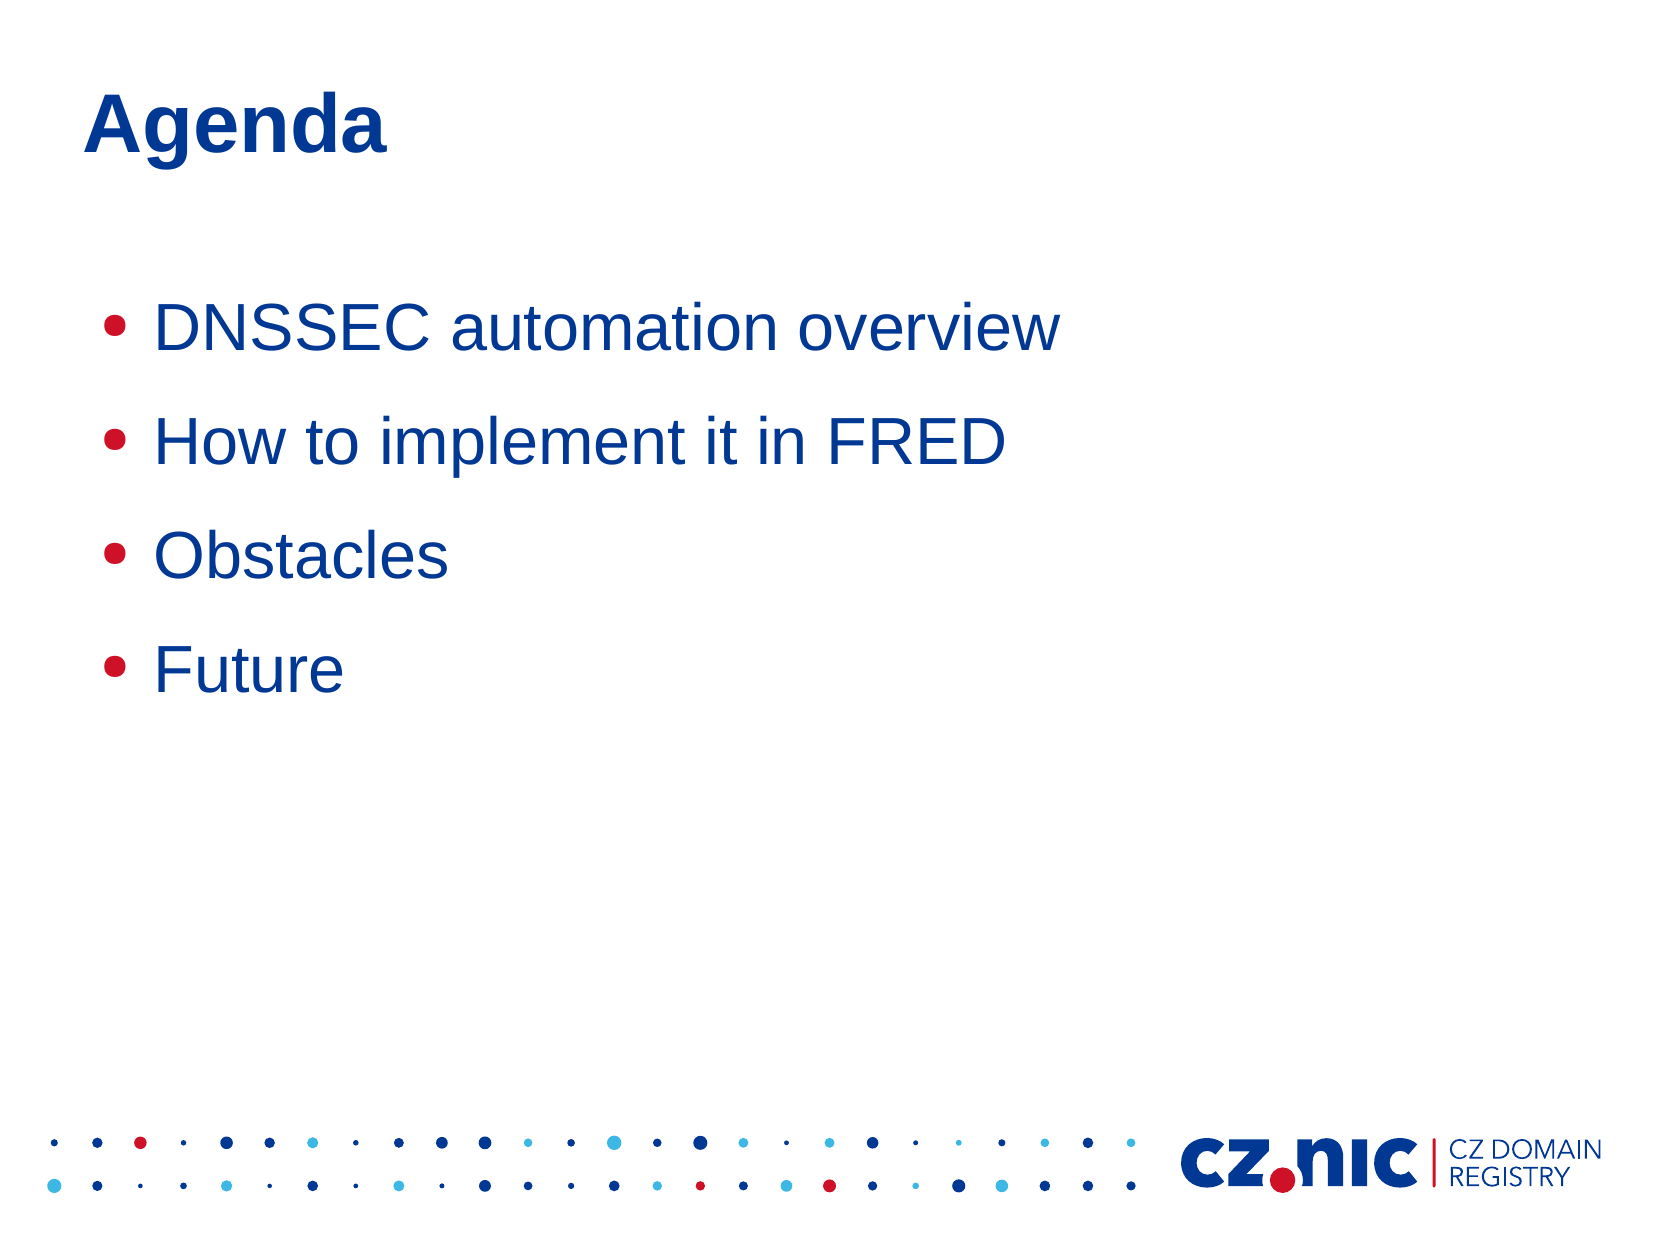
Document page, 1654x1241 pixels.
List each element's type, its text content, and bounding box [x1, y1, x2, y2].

title Agenda [82, 70, 1571, 178]
list DNSSEC automation overview How to implement it in FRED Obstacles Future [82, 290, 1571, 1109]
